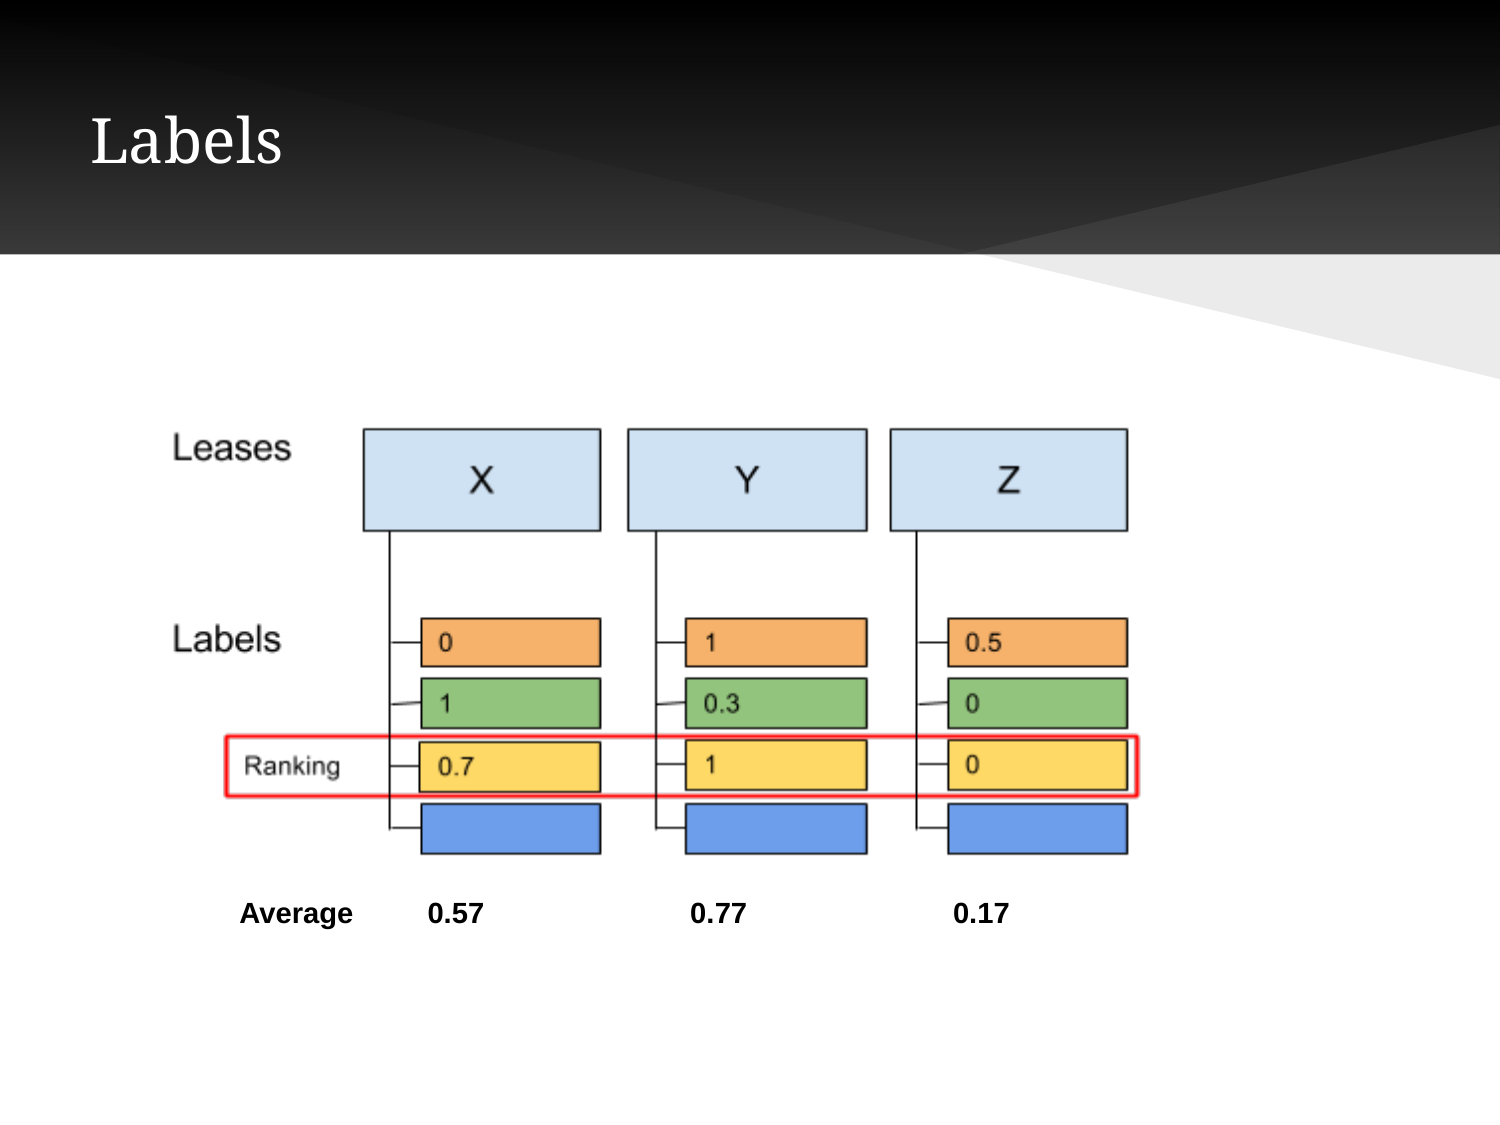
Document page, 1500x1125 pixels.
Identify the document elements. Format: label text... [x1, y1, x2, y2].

picture [75, 339, 1425, 929]
text_box Average 0.57 0.77 0.17 [224, 879, 1147, 956]
title Labels [75, 45, 1425, 233]
